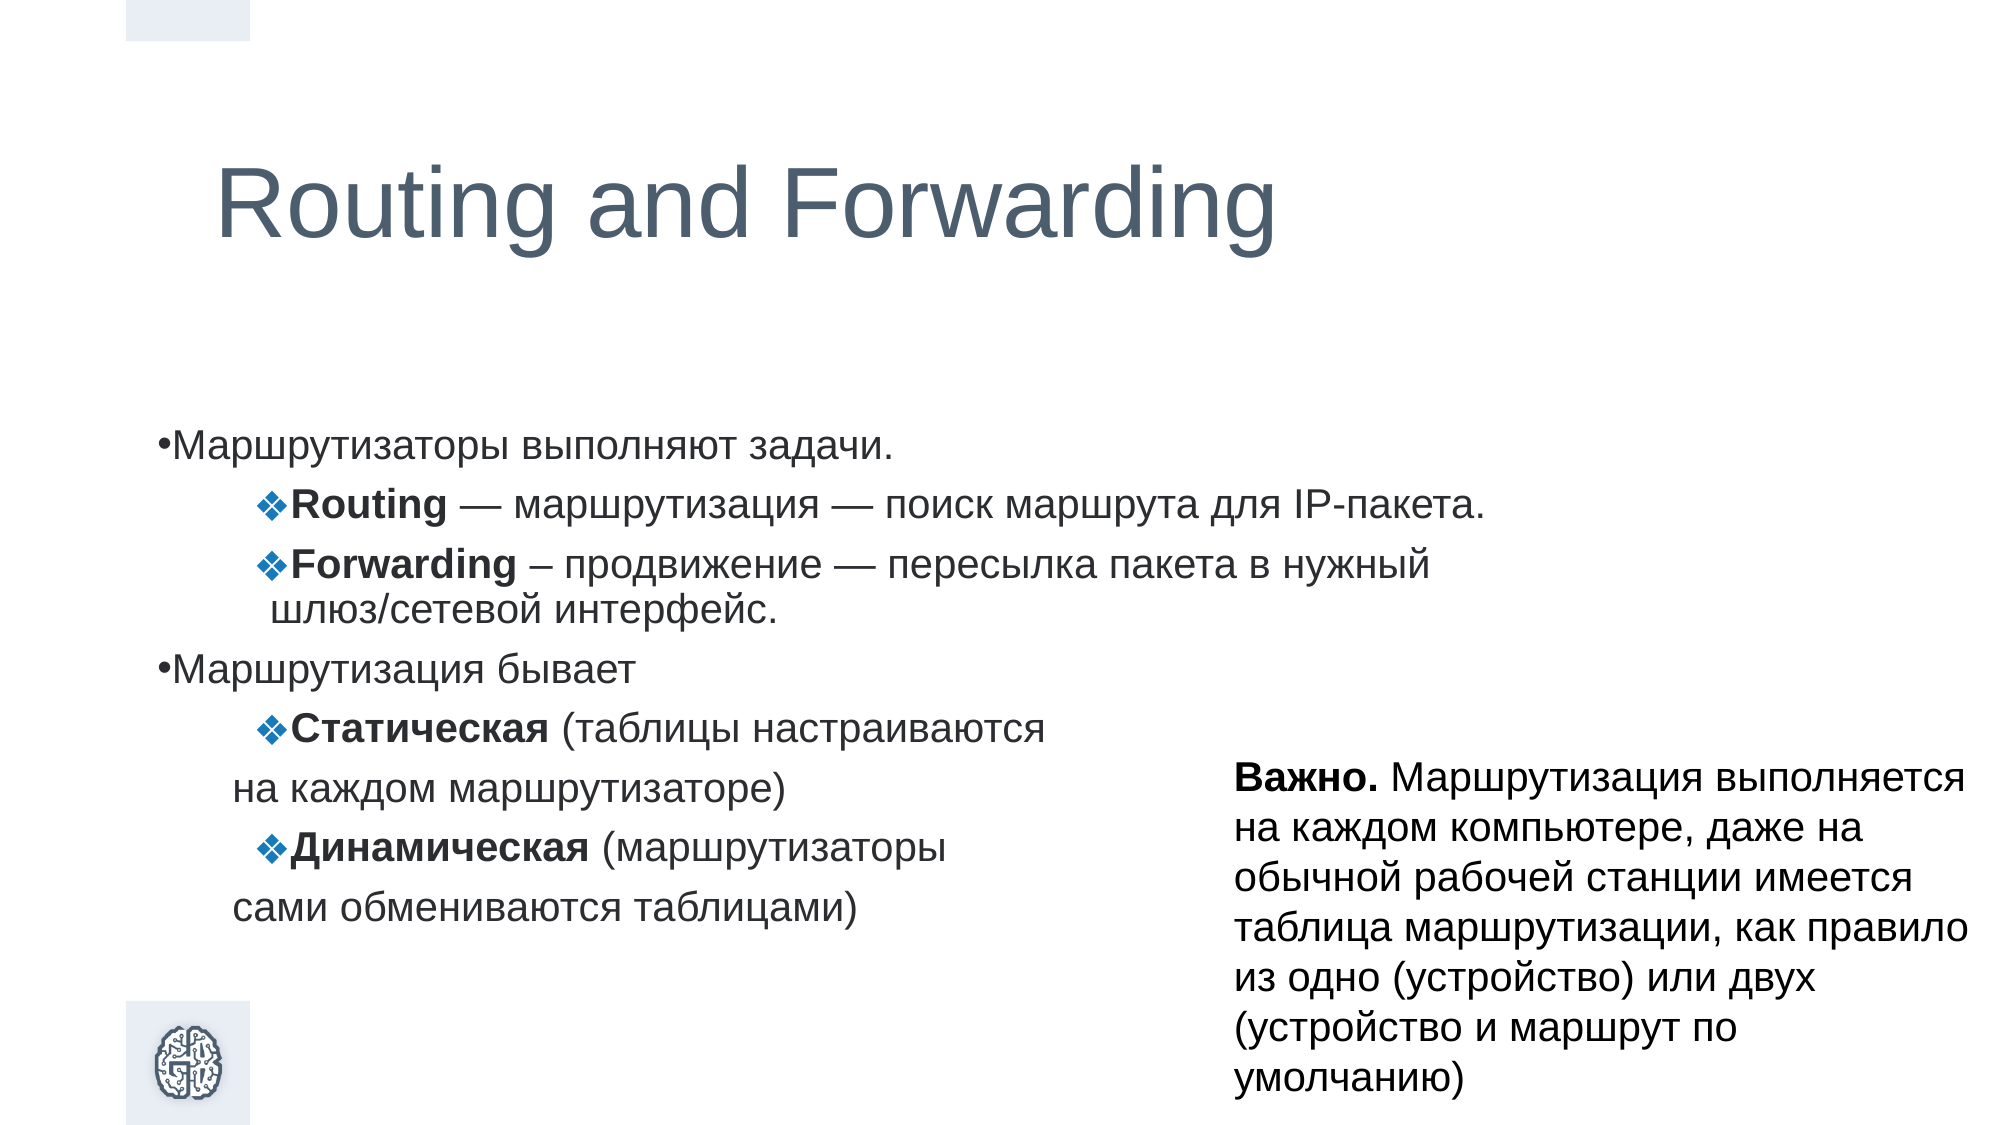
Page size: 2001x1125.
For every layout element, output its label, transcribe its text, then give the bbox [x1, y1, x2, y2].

list Маршрутизаторы выполняют задачи. Routing — маршрутизация — поиск маршрута для IP-пакета. Forwarding – продвижение — пересылка пакета в нужный шлюз/сетевой интерфейс. Маршрутизация бывает Статическая (таблицы настраиваются на каждом маршрутизаторе) Динамическая (маршрутизаторы сами обмениваются таблицами) [142, 323, 1647, 900]
text_box Важно. Маршрутизация выполняется на каждом компьютере, даже на обычной рабочей станции имеется таблица маршрутизации, как правило из одно (устройство) или двух (устройство и маршрут по умолчанию) [1218, 742, 1988, 960]
text_box Routing and Forwarding [199, 42, 1938, 367]
picture [144, 1016, 232, 1110]
